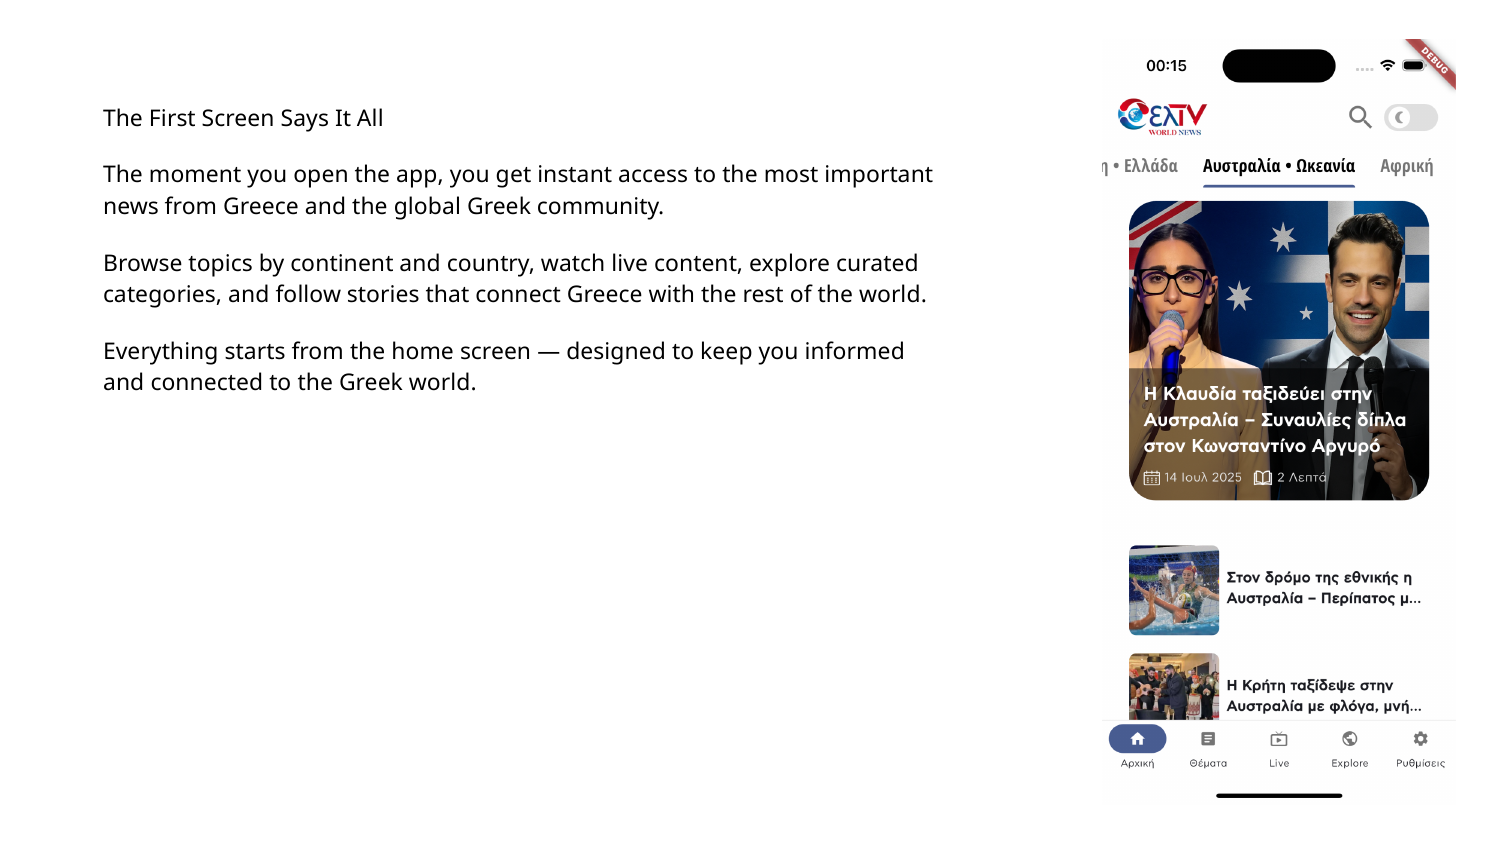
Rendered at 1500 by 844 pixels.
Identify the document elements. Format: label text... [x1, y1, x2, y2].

picture [1102, 39, 1456, 805]
text_box The First Screen Says It All The moment you open the app, you get instant access to the most important news from Greece and the global Greek community. Browse topics by continent and country, watch live content, explore curated categories, and follow stories that connect Greece with the rest of the world. Everything starts from the home screen — designed to keep you informed and connected to the Greek world. [88, 84, 962, 411]
